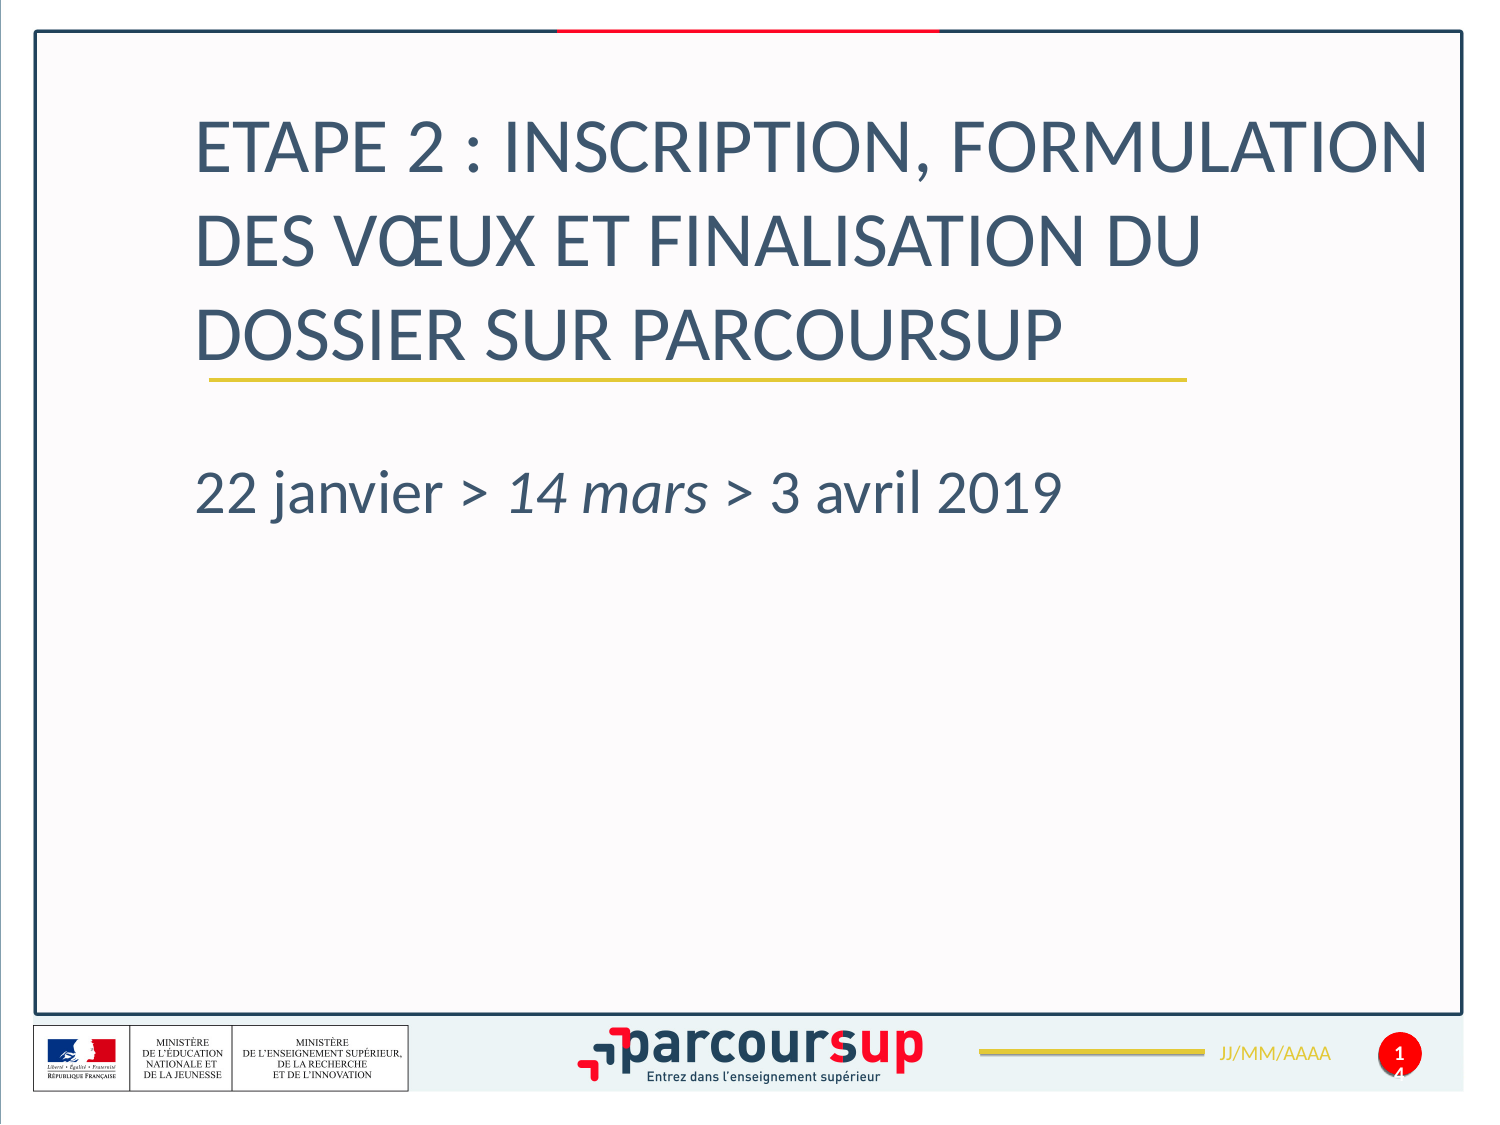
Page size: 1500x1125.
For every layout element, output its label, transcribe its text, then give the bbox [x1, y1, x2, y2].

title ETAPE 2 : INSCRIPTION, FORMULATION DES VŒUX ET FINALISATION DU DOSSIER SUR PARCOURSUP [179, 70, 1457, 400]
slide_number <numéro> [1379, 1030, 1423, 1074]
list 22 janvier > 14 mars > 3 avril 2019 [179, 443, 1411, 634]
picture [0, 0, 1499, 1124]
